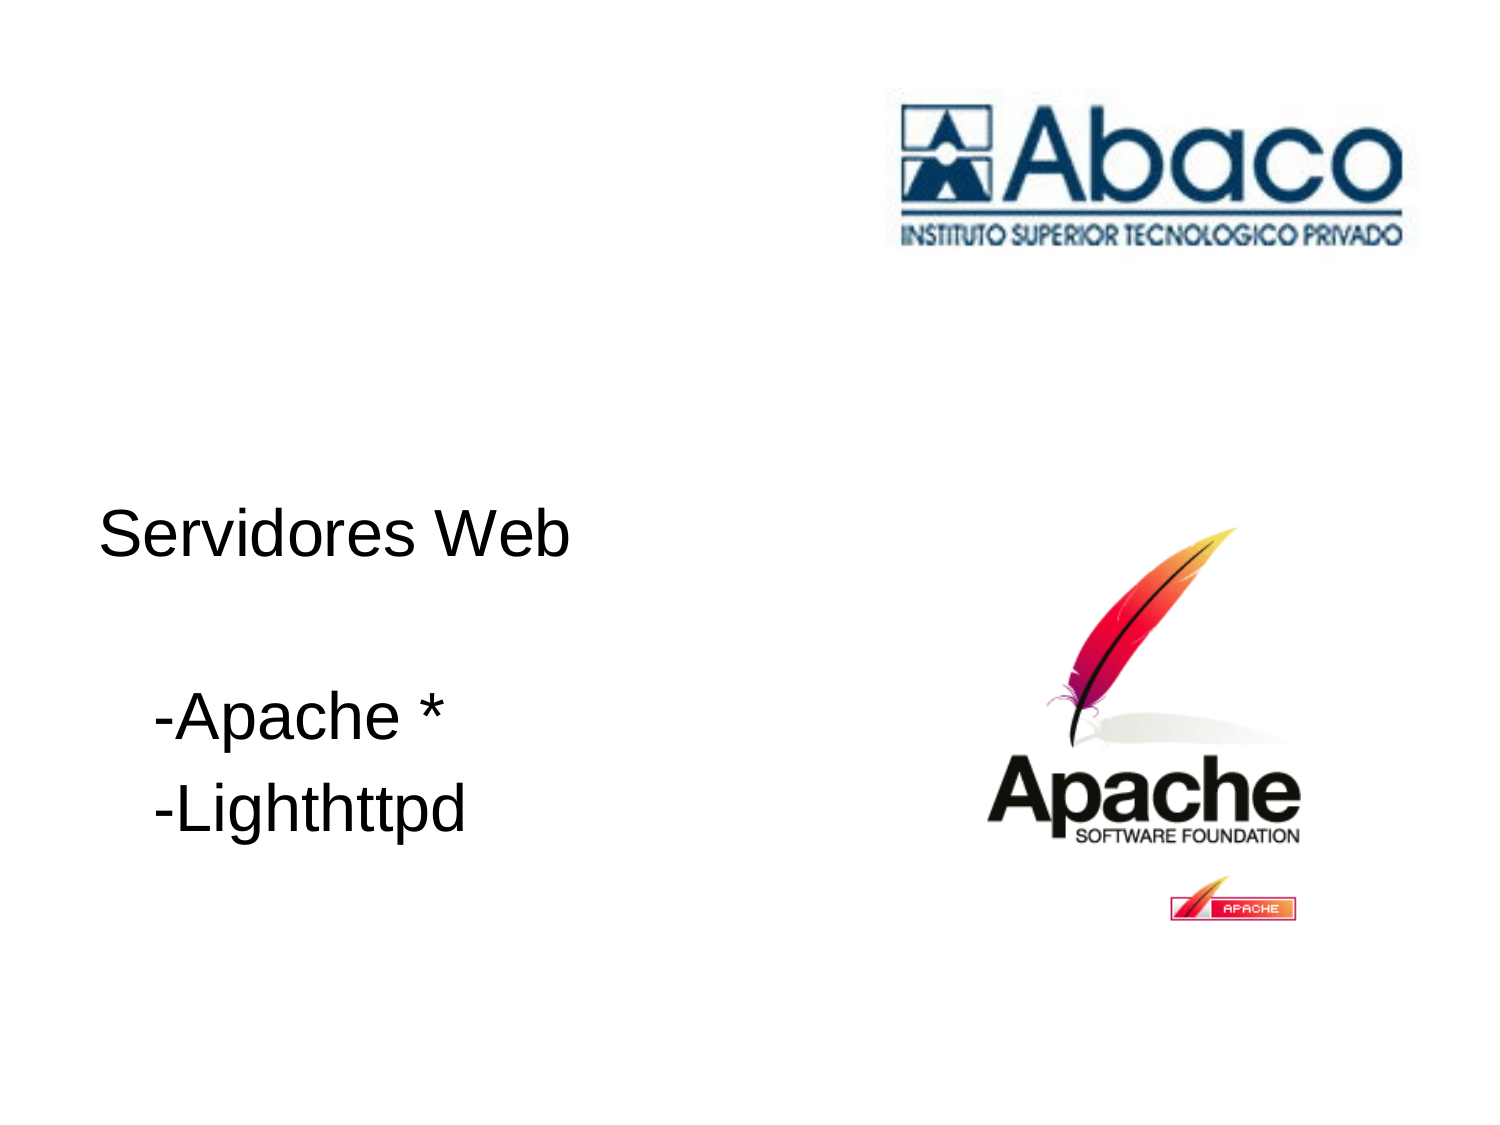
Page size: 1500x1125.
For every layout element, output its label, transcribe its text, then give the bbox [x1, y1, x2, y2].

picture [950, 503, 1359, 949]
picture [885, 88, 1420, 266]
list Servidores Web -Apache * -Lighthttpd [64, 397, 1415, 1034]
